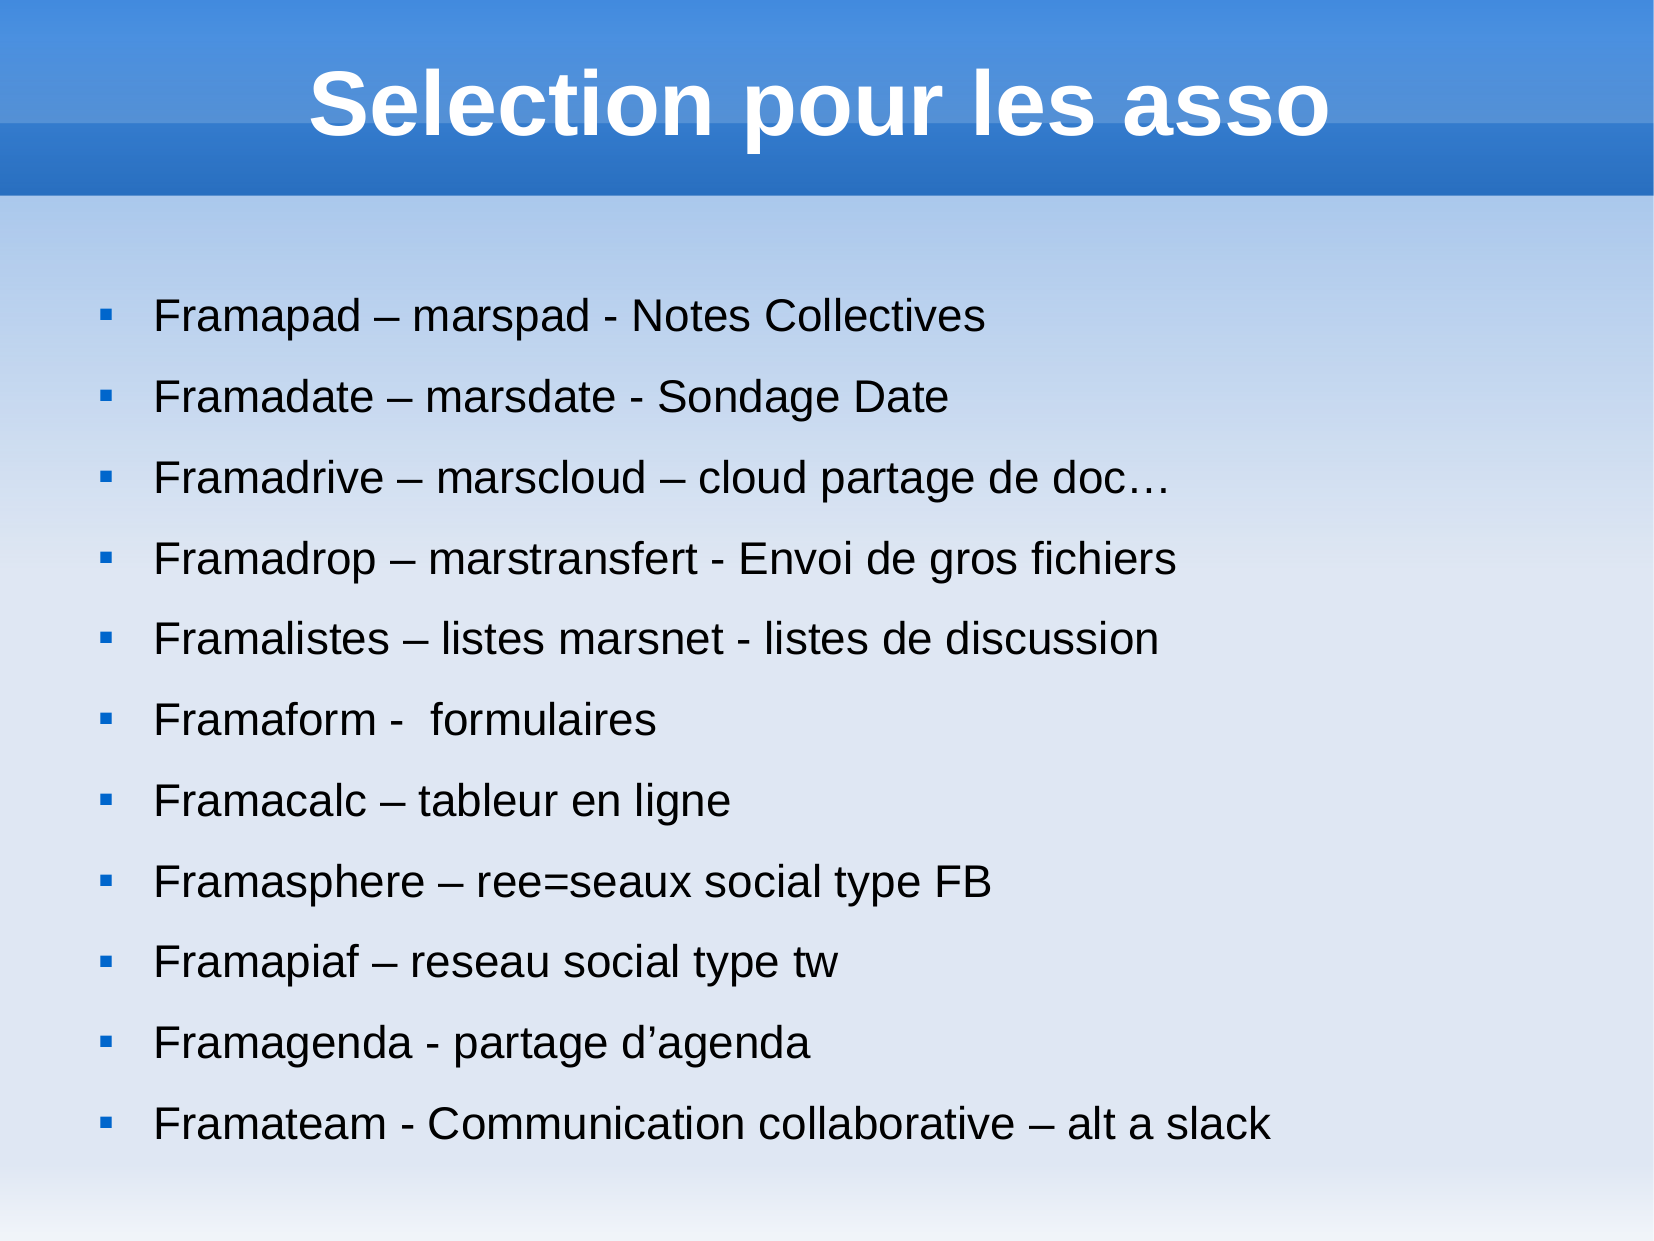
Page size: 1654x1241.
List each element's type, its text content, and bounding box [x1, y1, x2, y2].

list Framapad – marspad - Notes Collectives Framadate – marsdate - Sondage Date Framadrive – marscloud – cloud partage de doc… Framadrop – marstransfert - Envoi de gros fichiers Framalistes – listes marsnet - listes de discussion Framaform - formulaires Framacalc – tableur en ligne Framasphere – ree=seaux social type FB Framapiaf – reseau social type tw Framagenda - partage d’agenda Framateam - Communication collaborative – alt a slack [82, 290, 1571, 1150]
title Selection pour les asso [76, 0, 1565, 208]
picture [0, 0, 1654, 1241]
